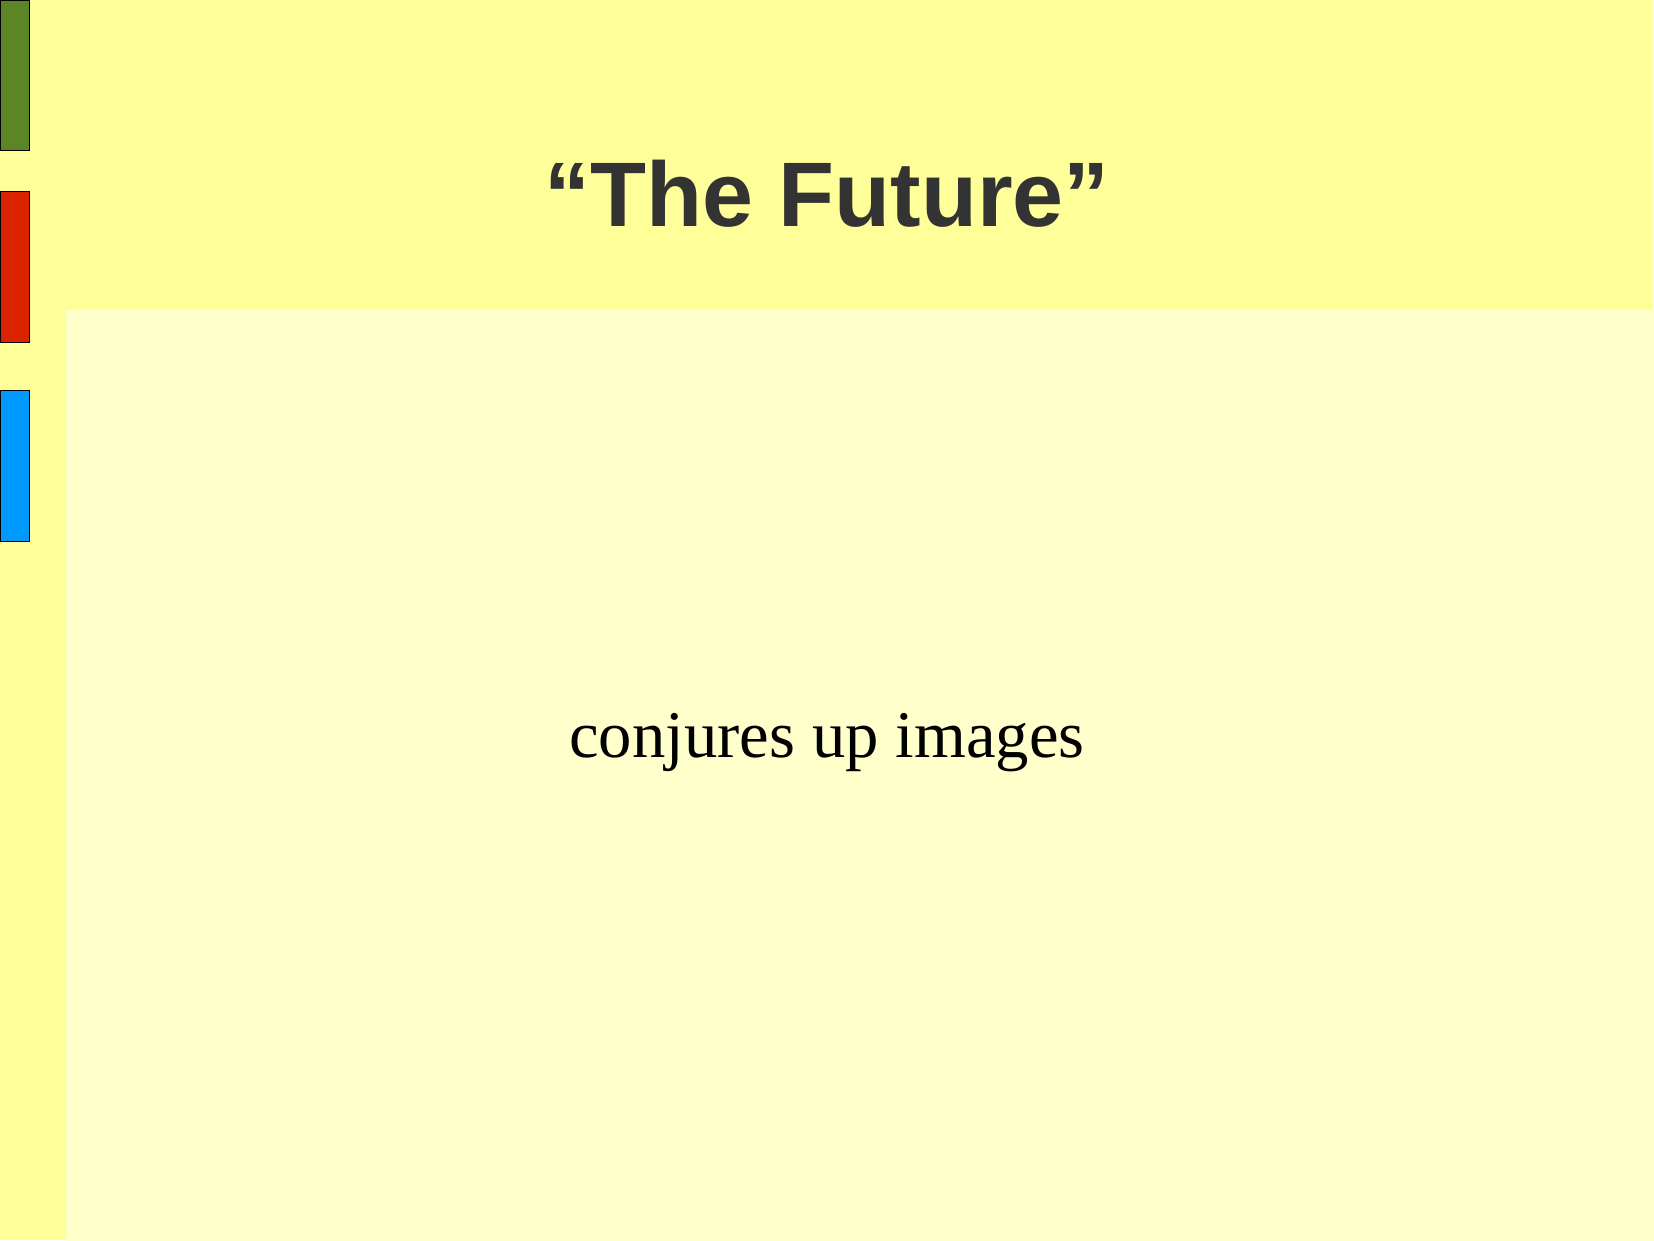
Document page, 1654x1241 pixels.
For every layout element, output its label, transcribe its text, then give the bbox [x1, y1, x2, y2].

subtitle conjures up images [121, 344, 1534, 1127]
title “The Future” [121, 91, 1534, 299]
